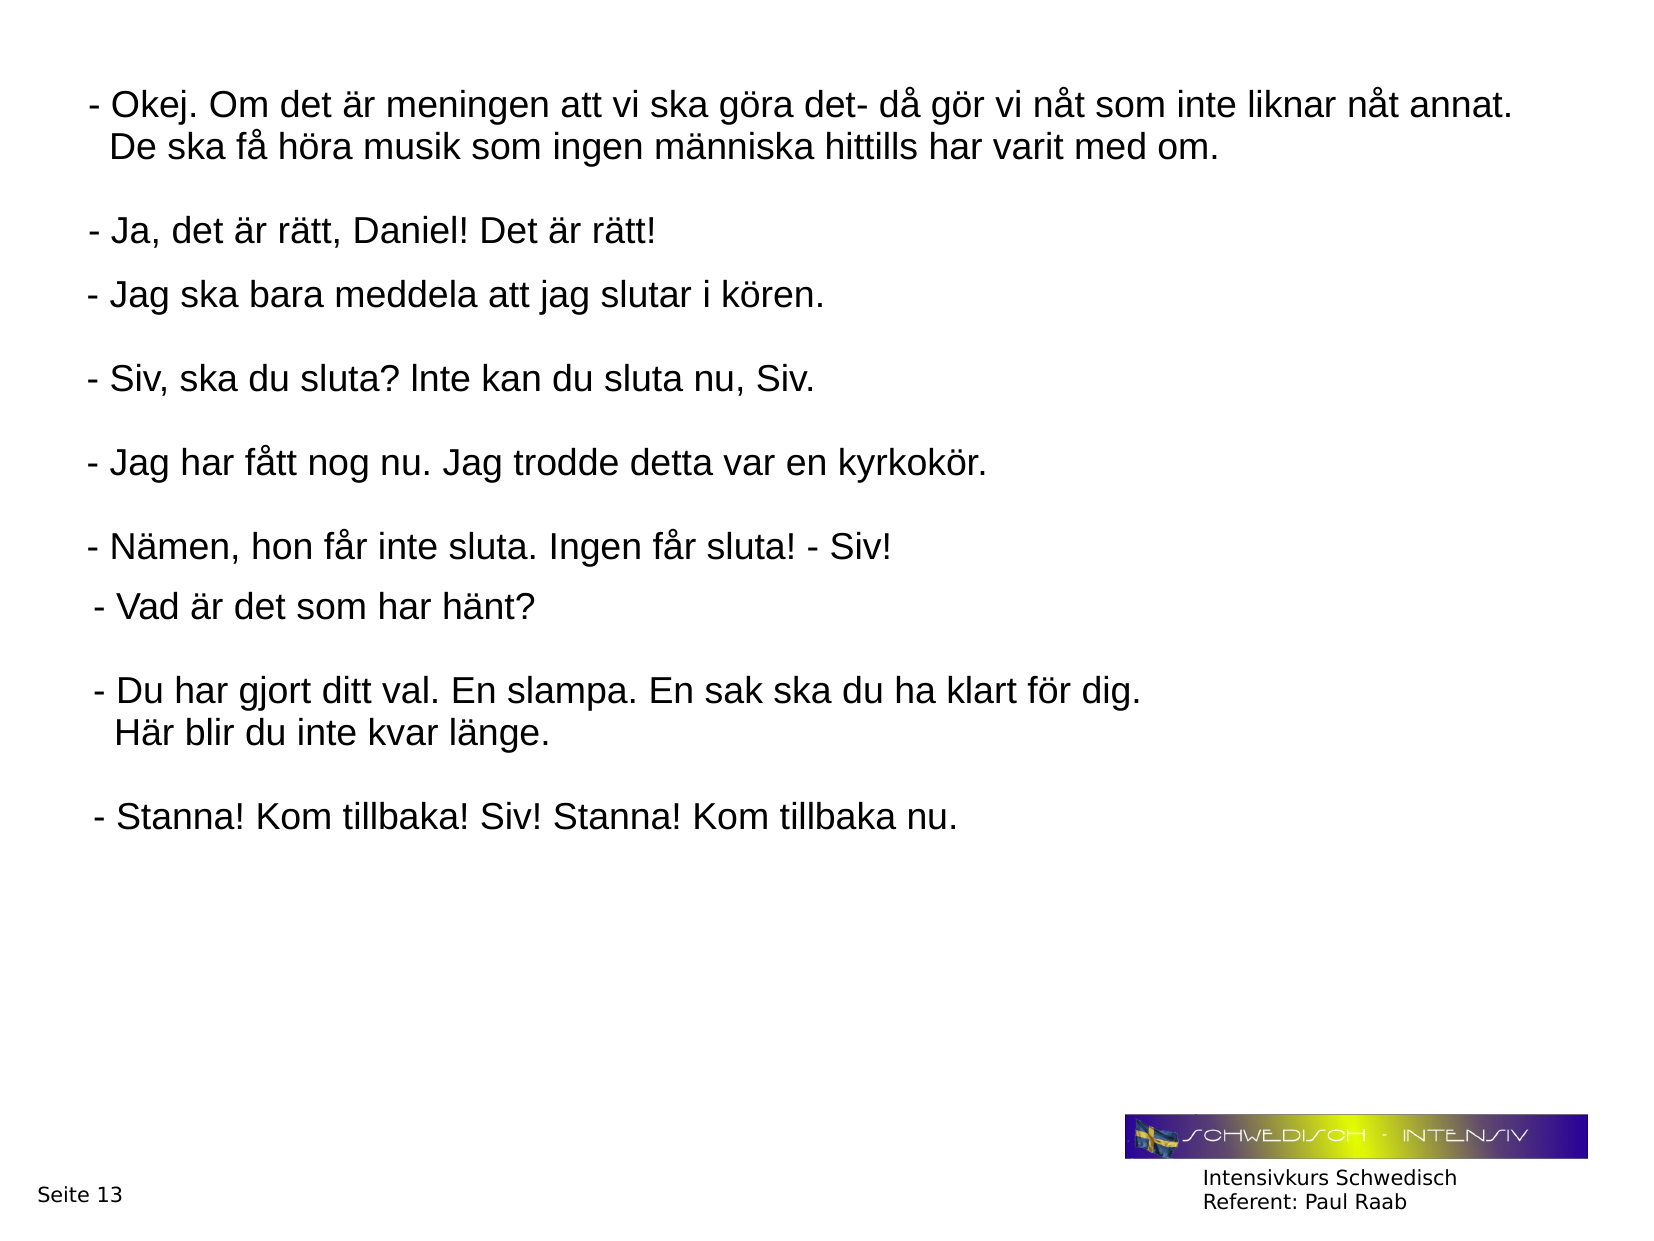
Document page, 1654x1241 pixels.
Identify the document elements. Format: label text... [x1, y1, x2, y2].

picture [1125, 1114, 1588, 1159]
text_box - Okej. Om det är meningen att vi ska göra det- då gör vi nåt som inte liknar nåt annat. De ska få höra musik som ingen människa hittills har varit med om. - Ja, det är rätt, Daniel! Det är rätt! [73, 76, 1557, 272]
text_box - Jag ska bara meddela att jag slutar i kören. - Siv, ska du sluta? lnte kan du sluta nu, Siv. - Jag har fått nog nu. Jag trodde detta var en kyrkokör. - Nämen, hon får inte sluta. Ingen får sluta! - Siv! [71, 265, 1504, 575]
text_box - Vad är det som har hänt? - Du har gjort ditt val. En slampa. En sak ska du ha klart för dig. Här blir du inte kvar länge. - Stanna! Kom tillbaka! Siv! Stanna! Kom tillbaka nu. [78, 578, 1340, 888]
